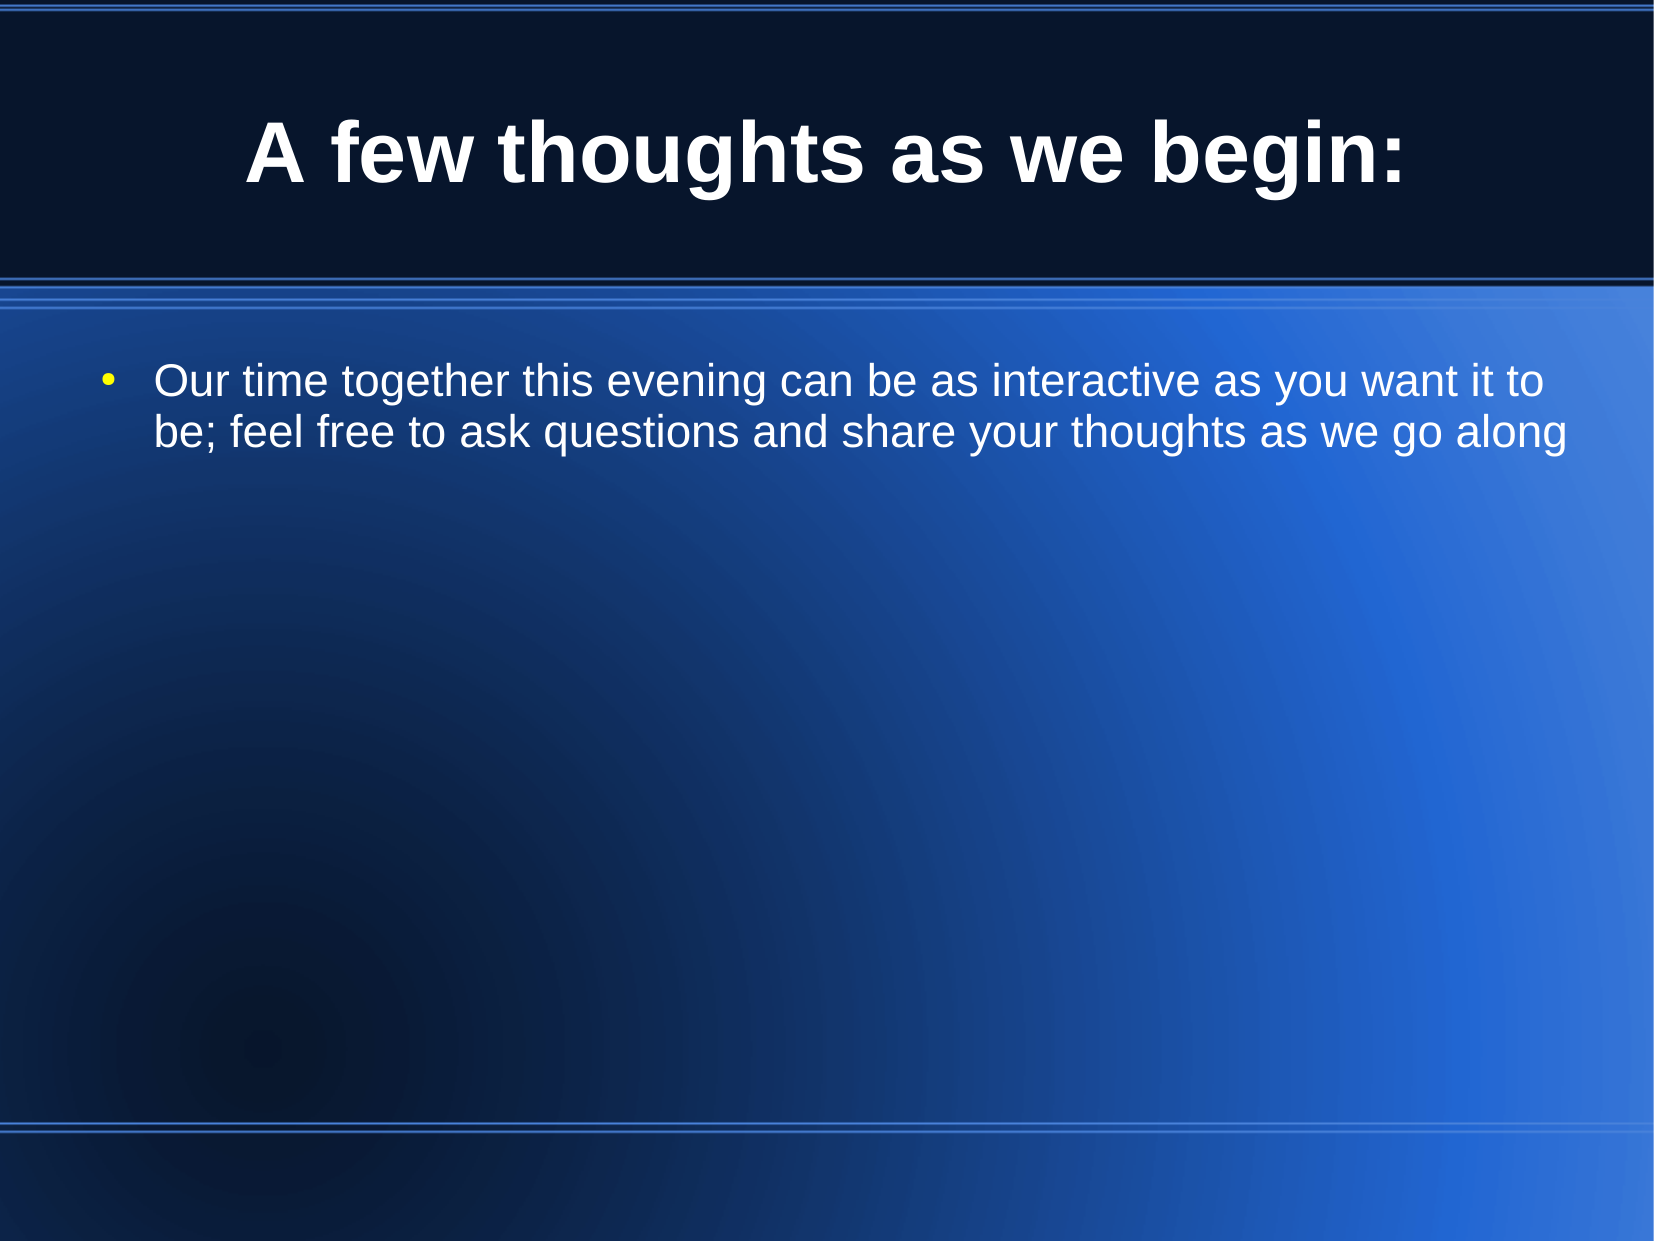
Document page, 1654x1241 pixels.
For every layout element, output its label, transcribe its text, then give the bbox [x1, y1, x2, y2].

title A few thoughts as we begin: [82, 49, 1571, 257]
list Our time together this evening can be as interactive as you want it to be; feel free to ask questions and share your thoughts as we go along [82, 355, 1571, 1118]
picture [0, 0, 1654, 1241]
